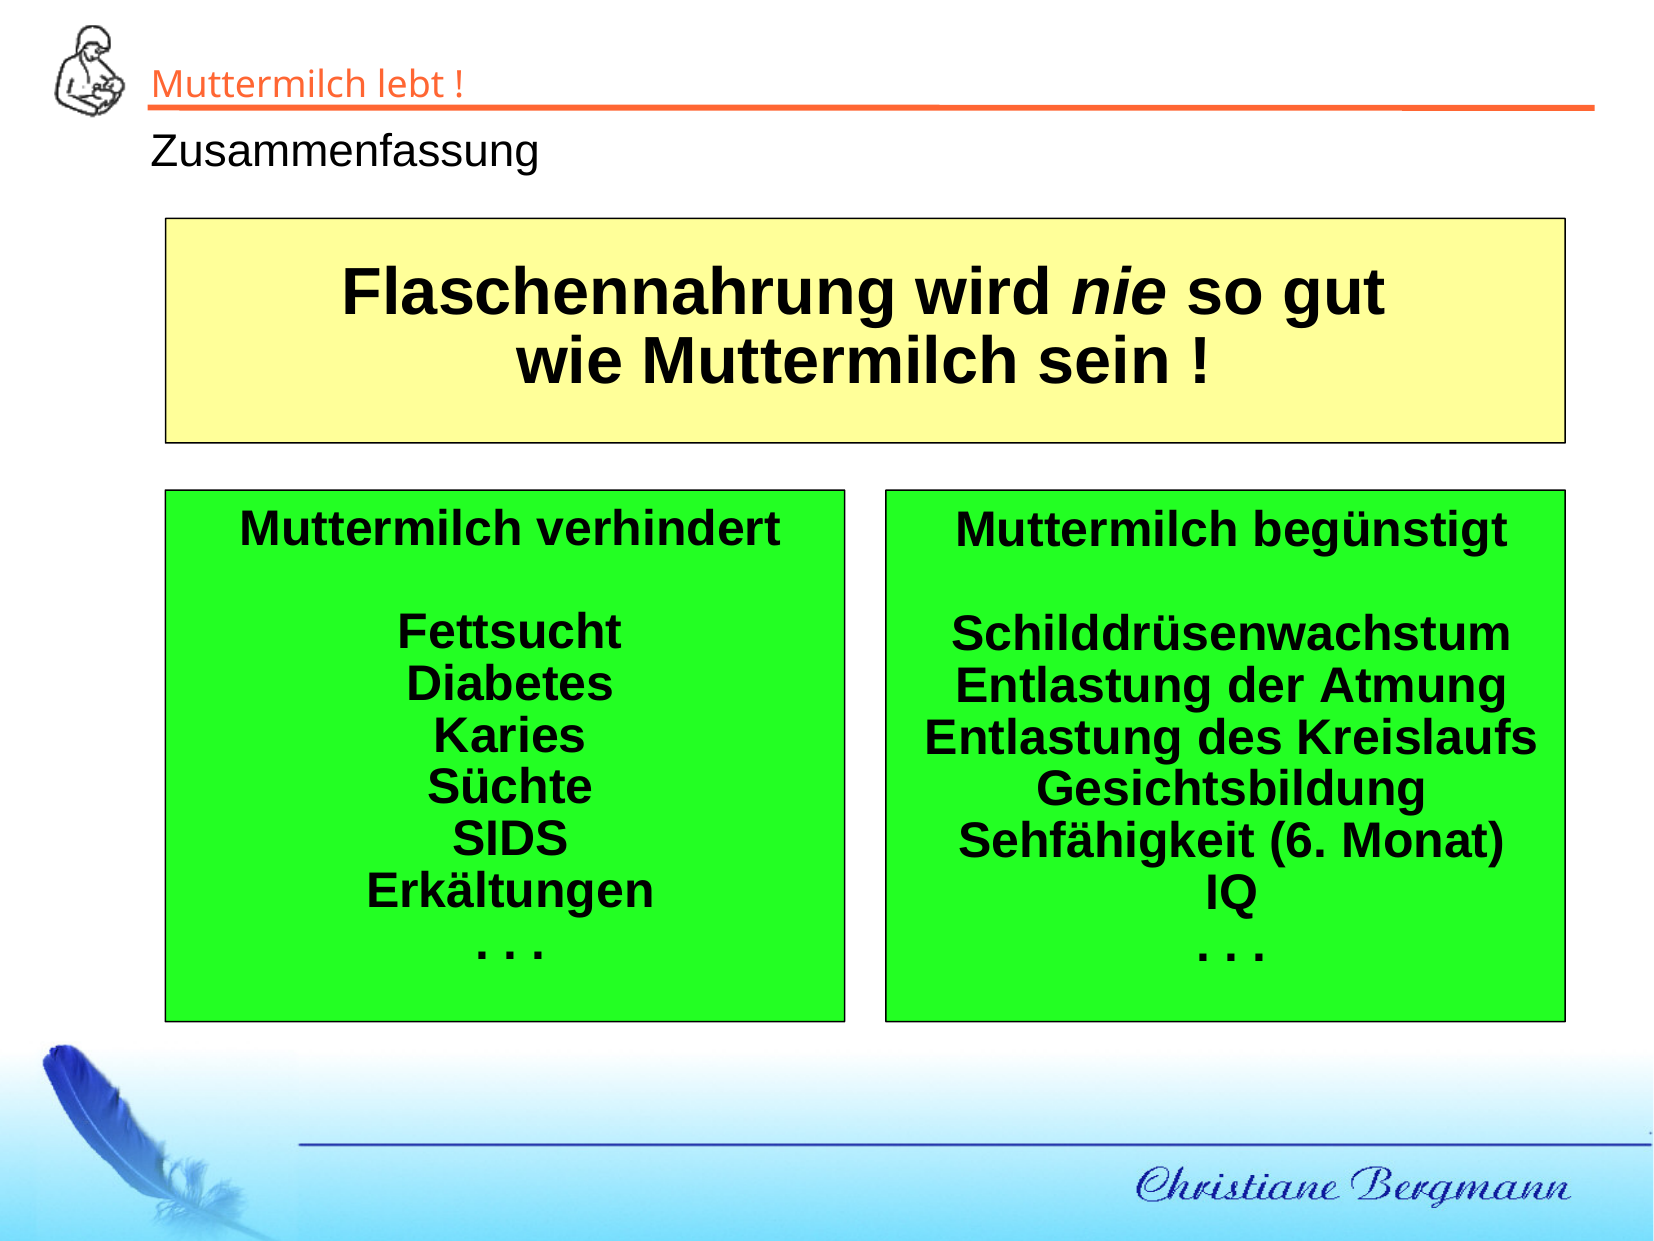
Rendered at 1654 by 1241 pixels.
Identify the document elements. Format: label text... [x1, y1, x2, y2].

text_box Muttermilch verhindert Fettsucht Diabetes Karies Süchte SIDS Erkältungen . . . [224, 496, 797, 978]
picture [0, 1033, 1654, 1241]
text_box [165, 490, 845, 1022]
picture [54, 24, 130, 119]
text_box [165, 406, 1566, 443]
text_box Muttermilch begünstigt Schilddrüsenwachstum Entlastung der Atmung Entlastung des Kreislaufs Gesichtsbildung Sehfähigkeit (6. Monat) IQ . . . [898, 498, 1566, 980]
text_box [165, 218, 1566, 251]
text_box Zusammenfassung [135, 120, 1034, 184]
text_box Flaschennahrung wird nie so gut wie Muttermilch sein ! [153, 251, 1576, 406]
text_box Muttermilch lebt ! [135, 41, 531, 117]
text_box [885, 490, 1566, 1022]
